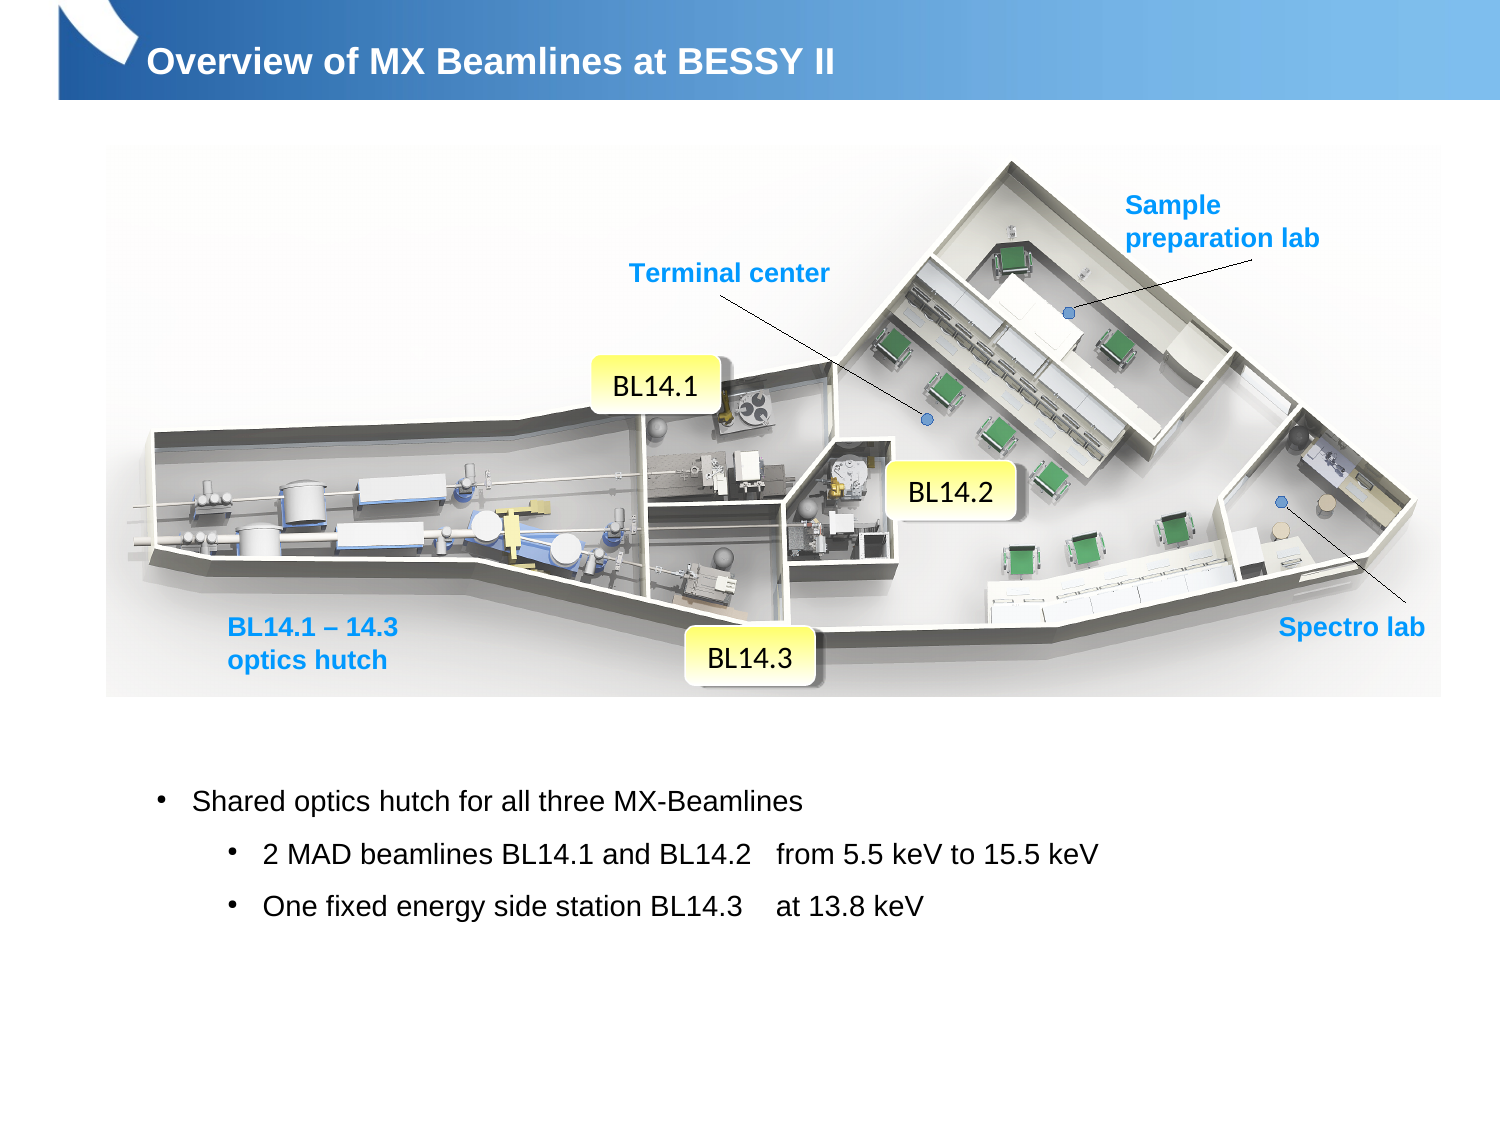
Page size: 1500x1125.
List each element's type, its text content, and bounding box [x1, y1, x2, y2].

title Overview of MX Beamlines at BESSY II [131, 23, 1482, 96]
text_box Terminal center [614, 248, 898, 296]
text_box [1275, 496, 1288, 508]
text_box Shared optics hutch for all three MX-Beamlines 2 MAD beamlines BL14.1 and BL14.2 from 5.5 keV to 15.5 keV One fixed energy side station BL14.3 at 13.8 keV [141, 757, 1406, 1111]
text_box BL14.3 [685, 625, 816, 686]
text_box Sample preparation lab [1110, 180, 1394, 260]
text_box BL14.2 [885, 460, 1016, 520]
picture [106, 145, 1441, 697]
text_box [1062, 307, 1075, 319]
text_box Spectro lab [1263, 602, 1441, 650]
text_box [921, 413, 934, 426]
text_box BL14.1 – 14.3 optics hutch [212, 602, 497, 683]
text_box BL14.1 [590, 354, 721, 414]
picture [0, 0, 1500, 100]
